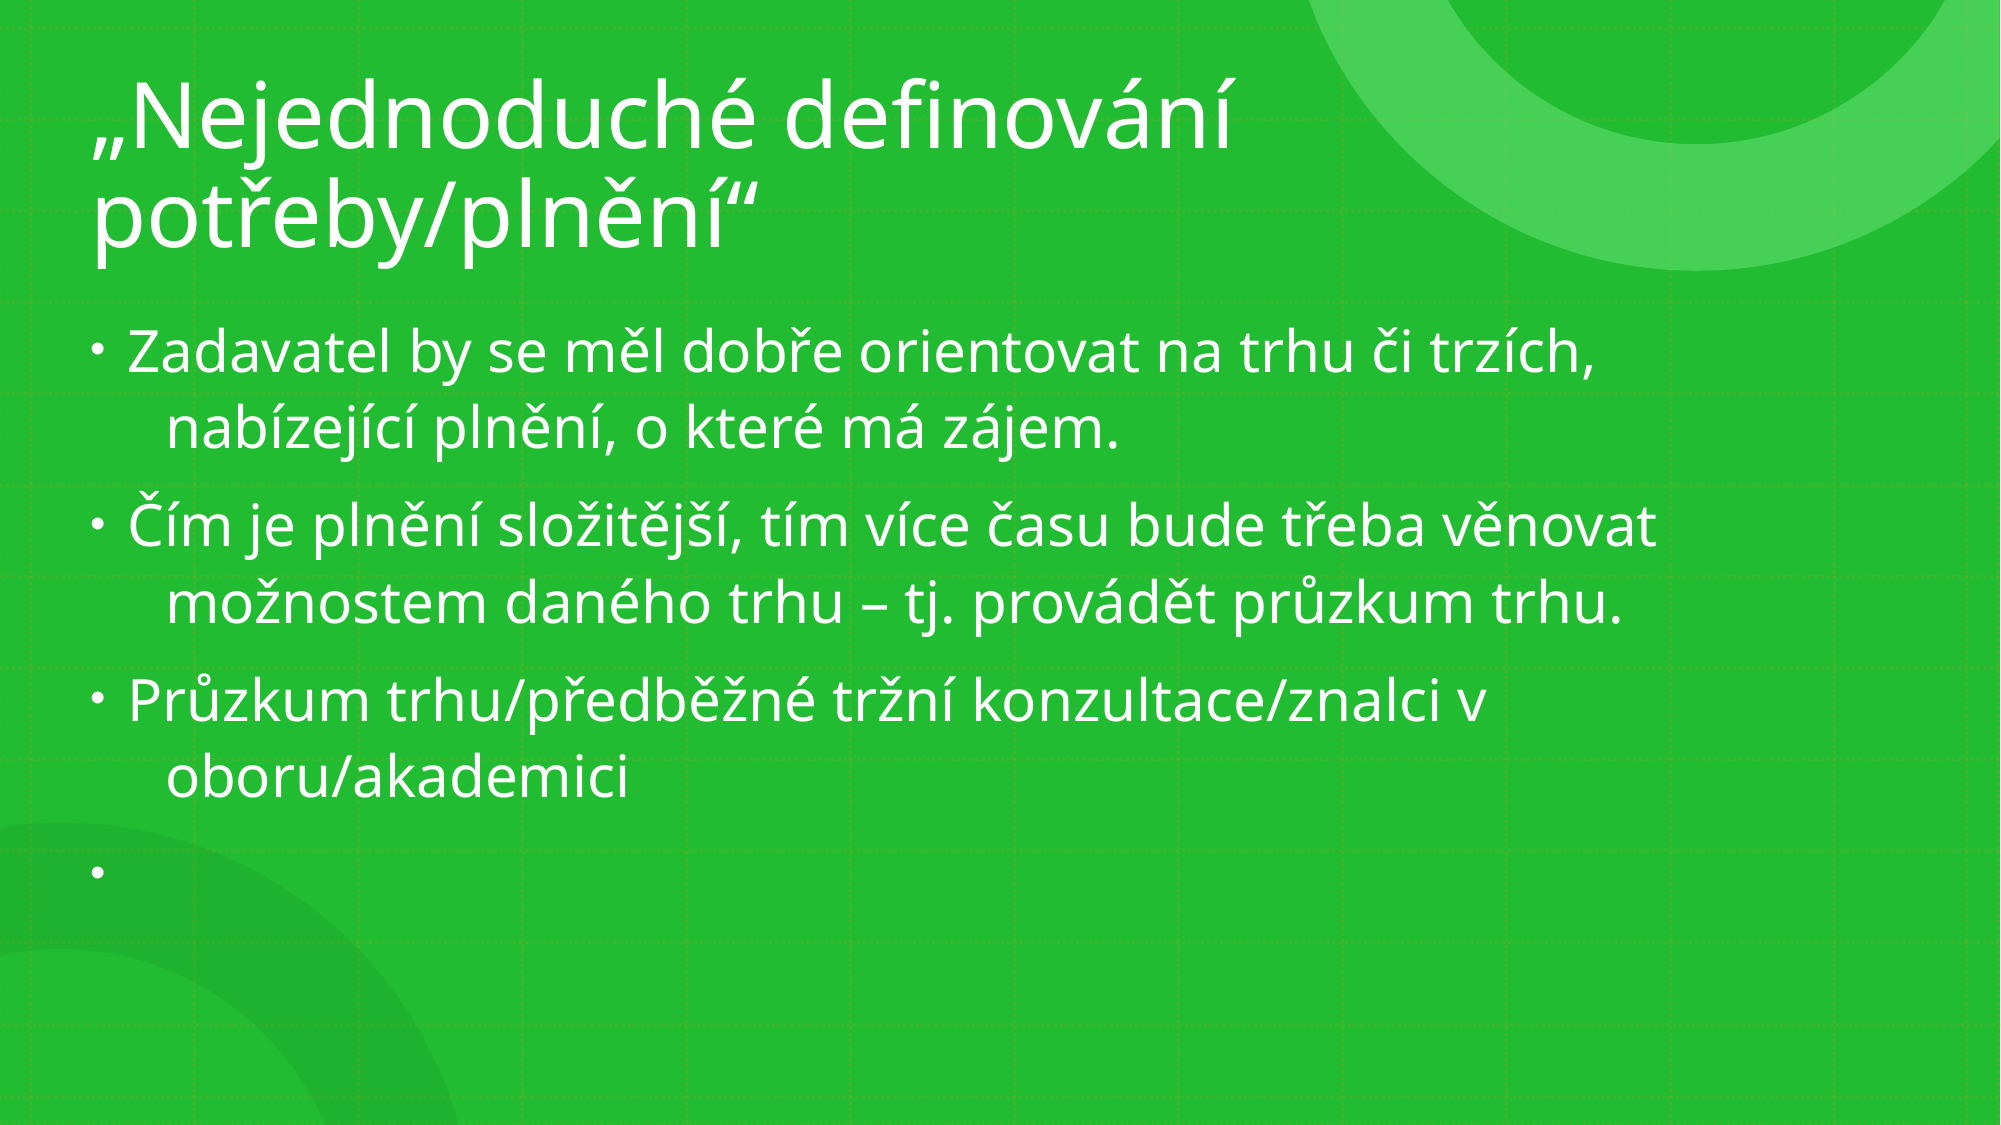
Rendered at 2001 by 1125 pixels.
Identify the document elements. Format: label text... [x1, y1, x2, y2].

list Zadavatel by se měl dobře orientovat na trhu či trzích, nabízející plnění, o které má zájem. Čím je plnění složitější, tím více času bude třeba věnovat možnostem daného trhu – tj. provádět průzkum trhu. Průzkum trhu/předběžné tržní konzultace/znalci v oboru/akademici [75, 299, 1835, 1014]
title „Nejednoduché definování potřeby/plnění“ [75, 59, 1835, 278]
